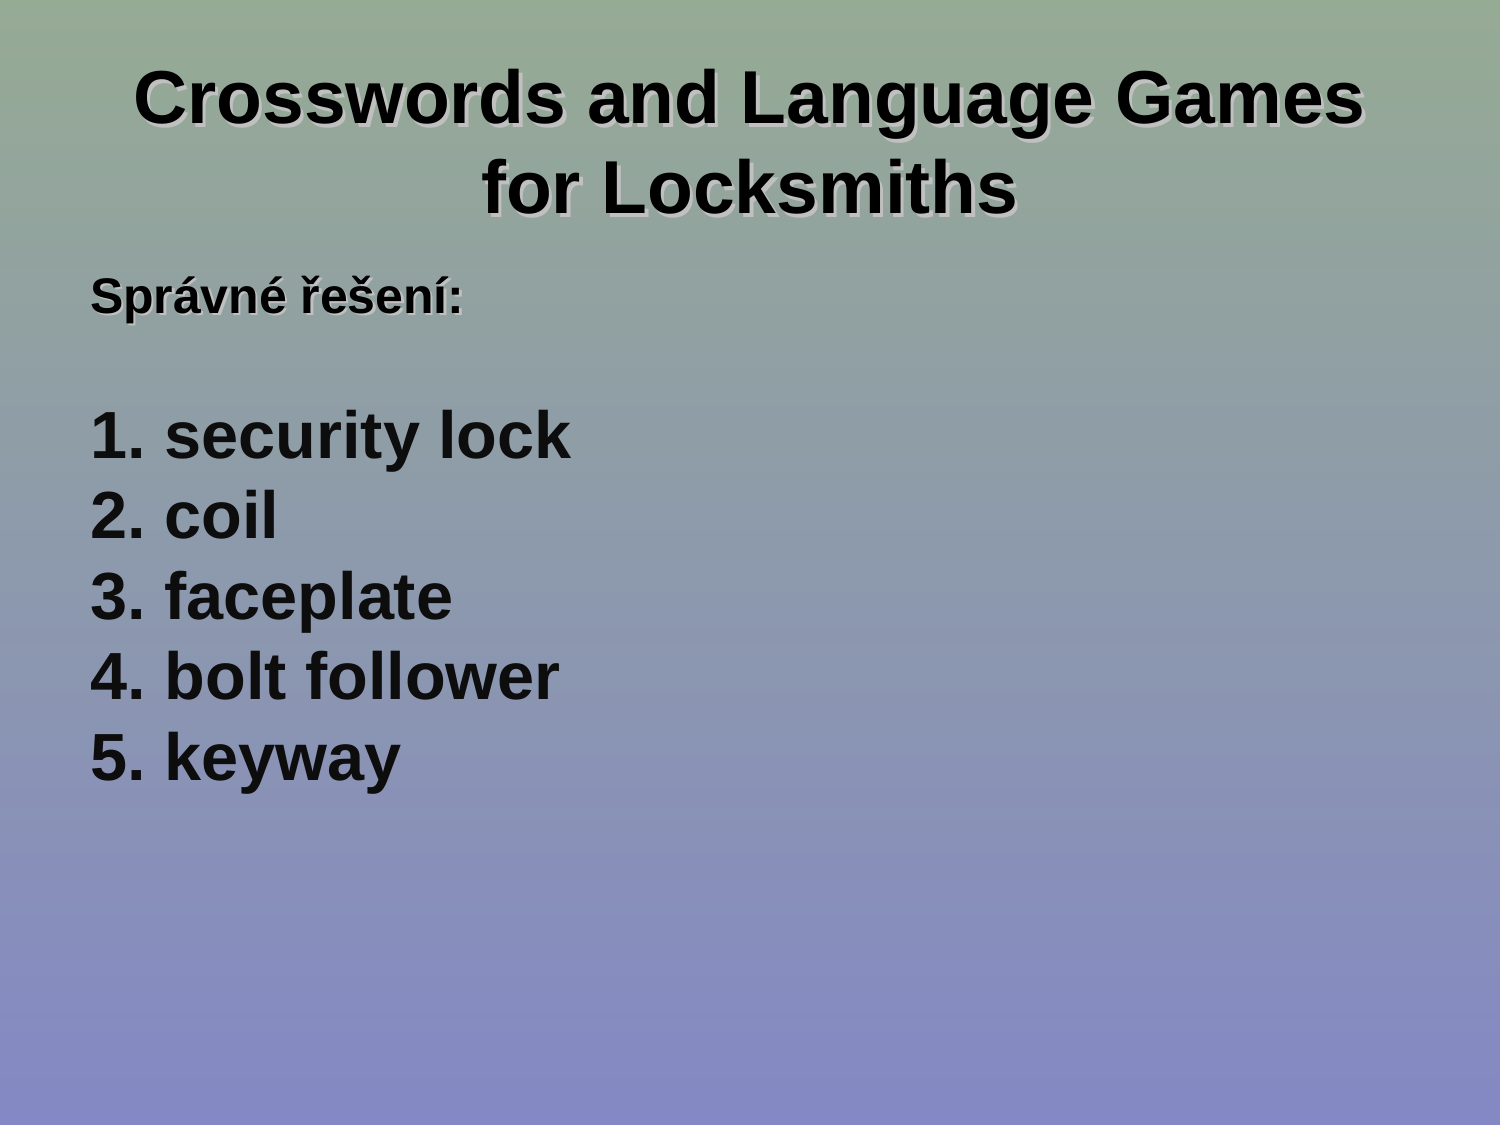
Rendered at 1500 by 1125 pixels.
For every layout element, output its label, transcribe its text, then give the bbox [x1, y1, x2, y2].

list Správné řešení: security lock coil faceplate bolt follower keyway [75, 262, 1426, 1006]
title Crosswords and Language Games for Locksmiths [75, 41, 1426, 237]
